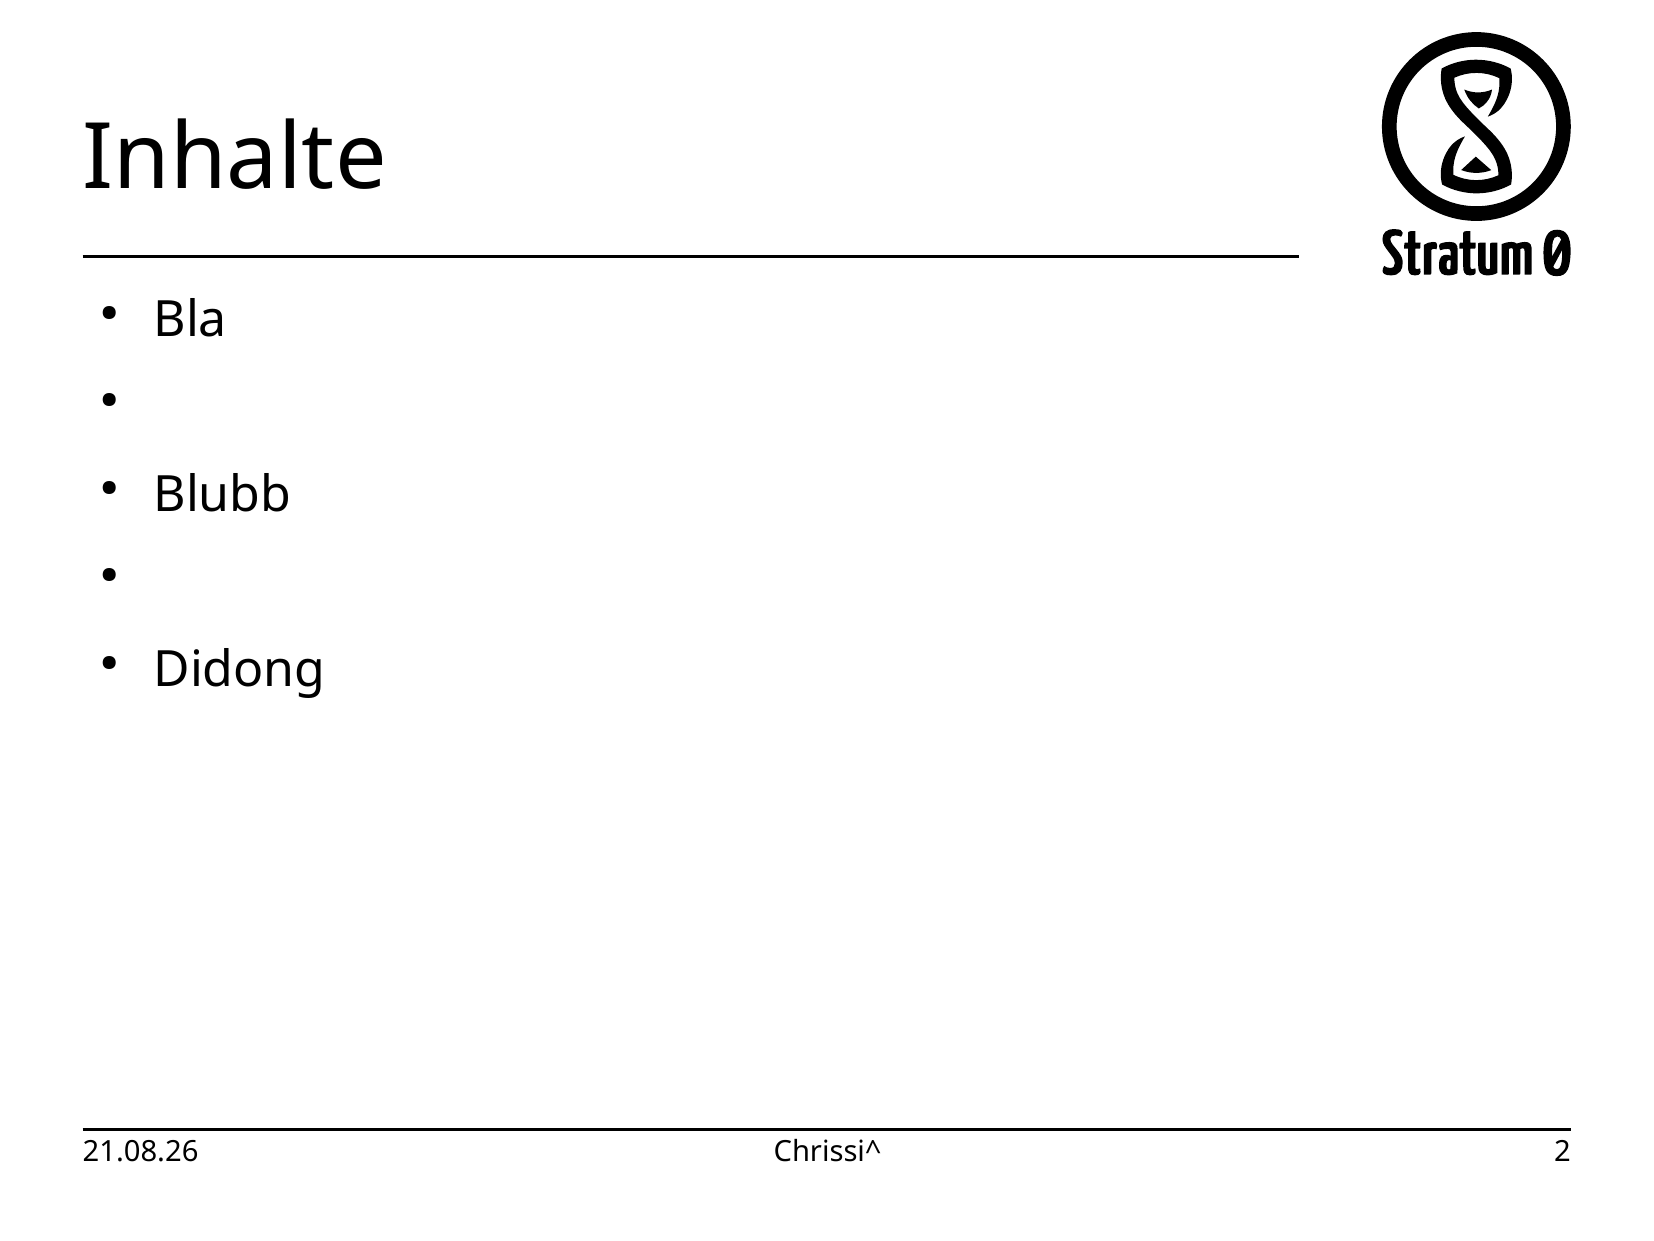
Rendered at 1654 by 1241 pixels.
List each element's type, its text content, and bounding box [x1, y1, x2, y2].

list Bla Blubb Didong [82, 290, 1538, 1010]
title Inhalte [82, 49, 1300, 257]
